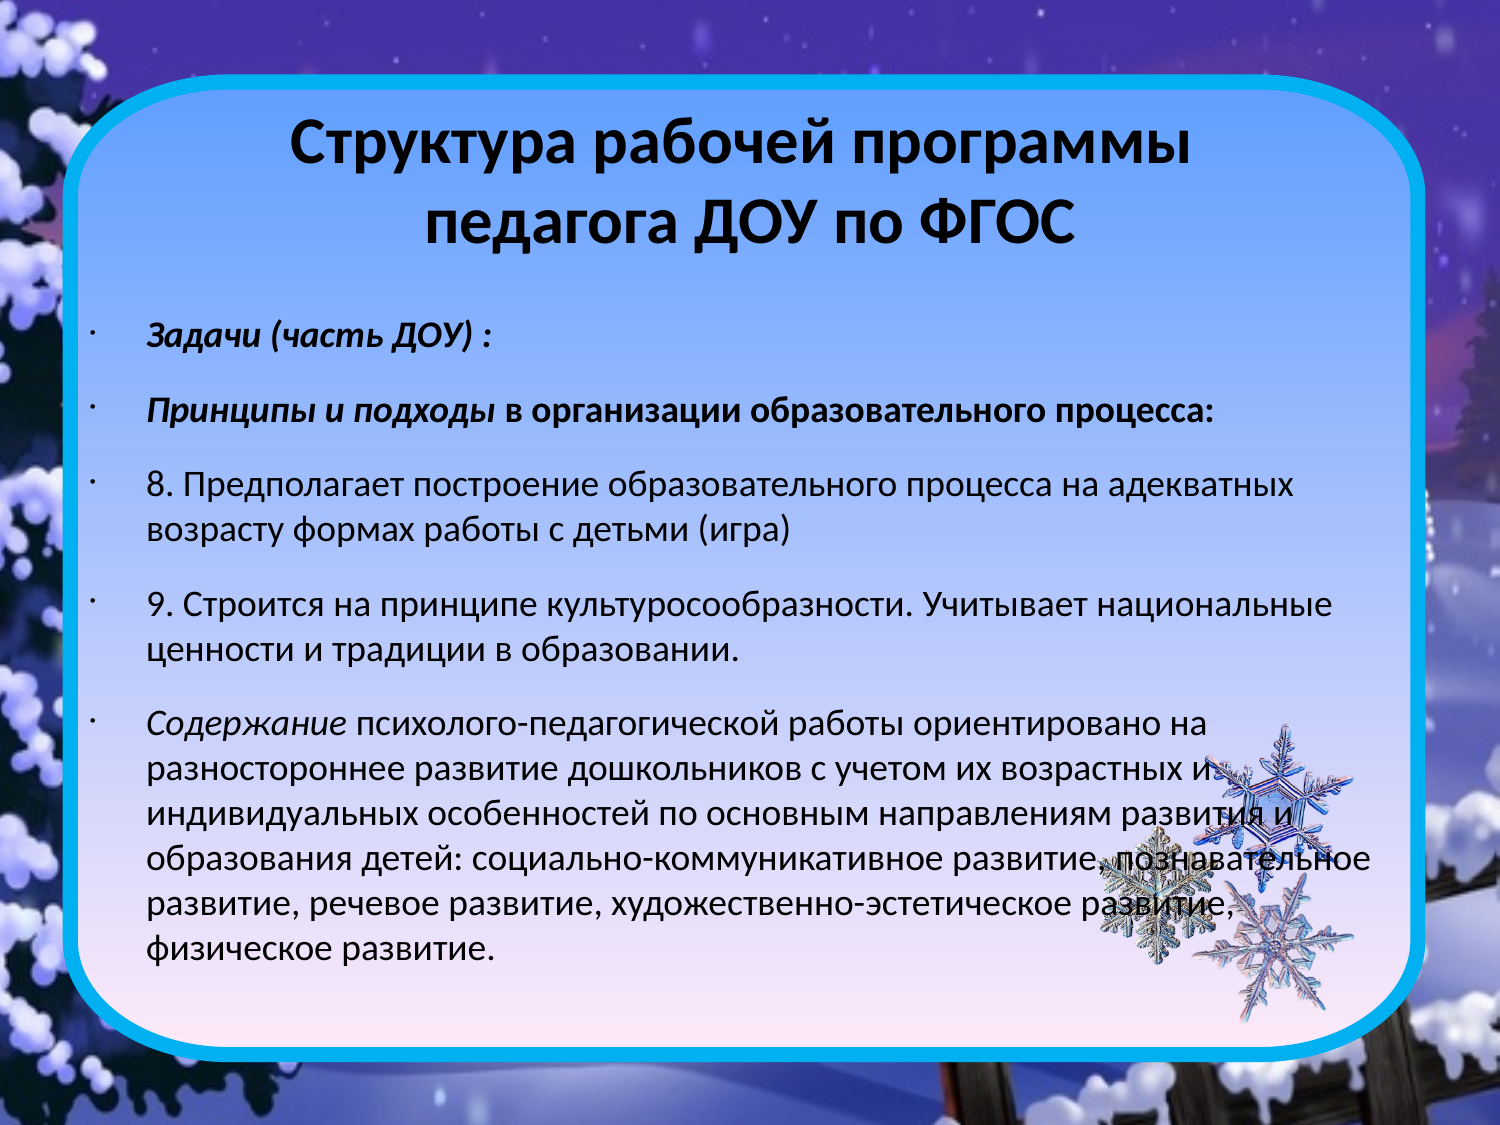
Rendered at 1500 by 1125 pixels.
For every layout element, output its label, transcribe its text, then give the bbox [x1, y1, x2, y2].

list Задачи (часть ДОУ) : Принципы и подходы в организации образовательного процесса: 8. Предполагает построение образовательного процесса на адекватных возрасту формах работы с детьми (игра) 9. Строится на принципе культуросообразности. Учитывает национальные ценности и традиции в образовании. Содержание психолого-педагогической работы ориентировано на разностороннее развитие дошкольников с учетом их возрастных и индивидуальных особенностей по основным направлениям развития и образования детей: социально-коммуникативное развитие, познавательное развитие, речевое развитие, художественно-эстетическое развитие, физическое развитие. [75, 302, 1425, 1005]
picture [0, 0, 1500, 1125]
title Структура рабочей программы педагога ДОУ по ФГОС [75, 90, 1425, 279]
